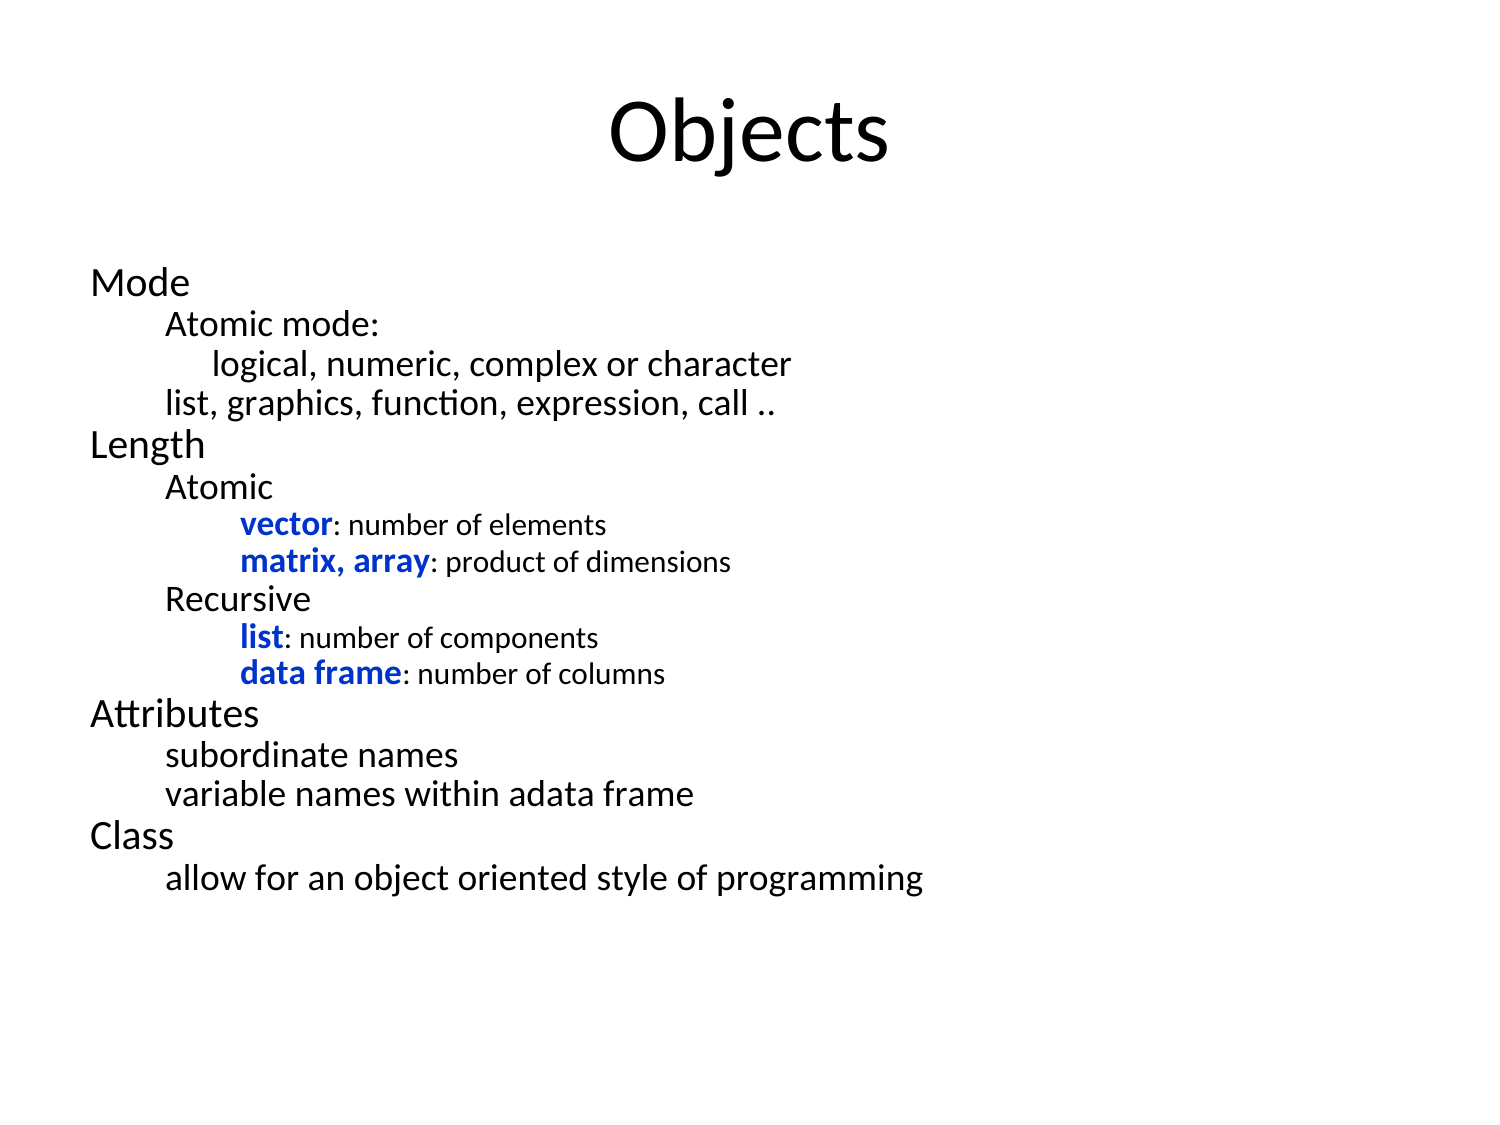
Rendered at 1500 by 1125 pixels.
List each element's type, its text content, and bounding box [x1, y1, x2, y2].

title Objects [75, 45, 1426, 233]
list Mode Atomic mode: logical, numeric, complex or character list, graphics, function, expression, call .. Length Atomic vector: number of elements matrix, array: product of dimensions Recursive list: number of components data frame: number of columns Attributes subordinate names variable names within adata frame Class allow for an object oriented style of programming [75, 262, 1426, 1006]
